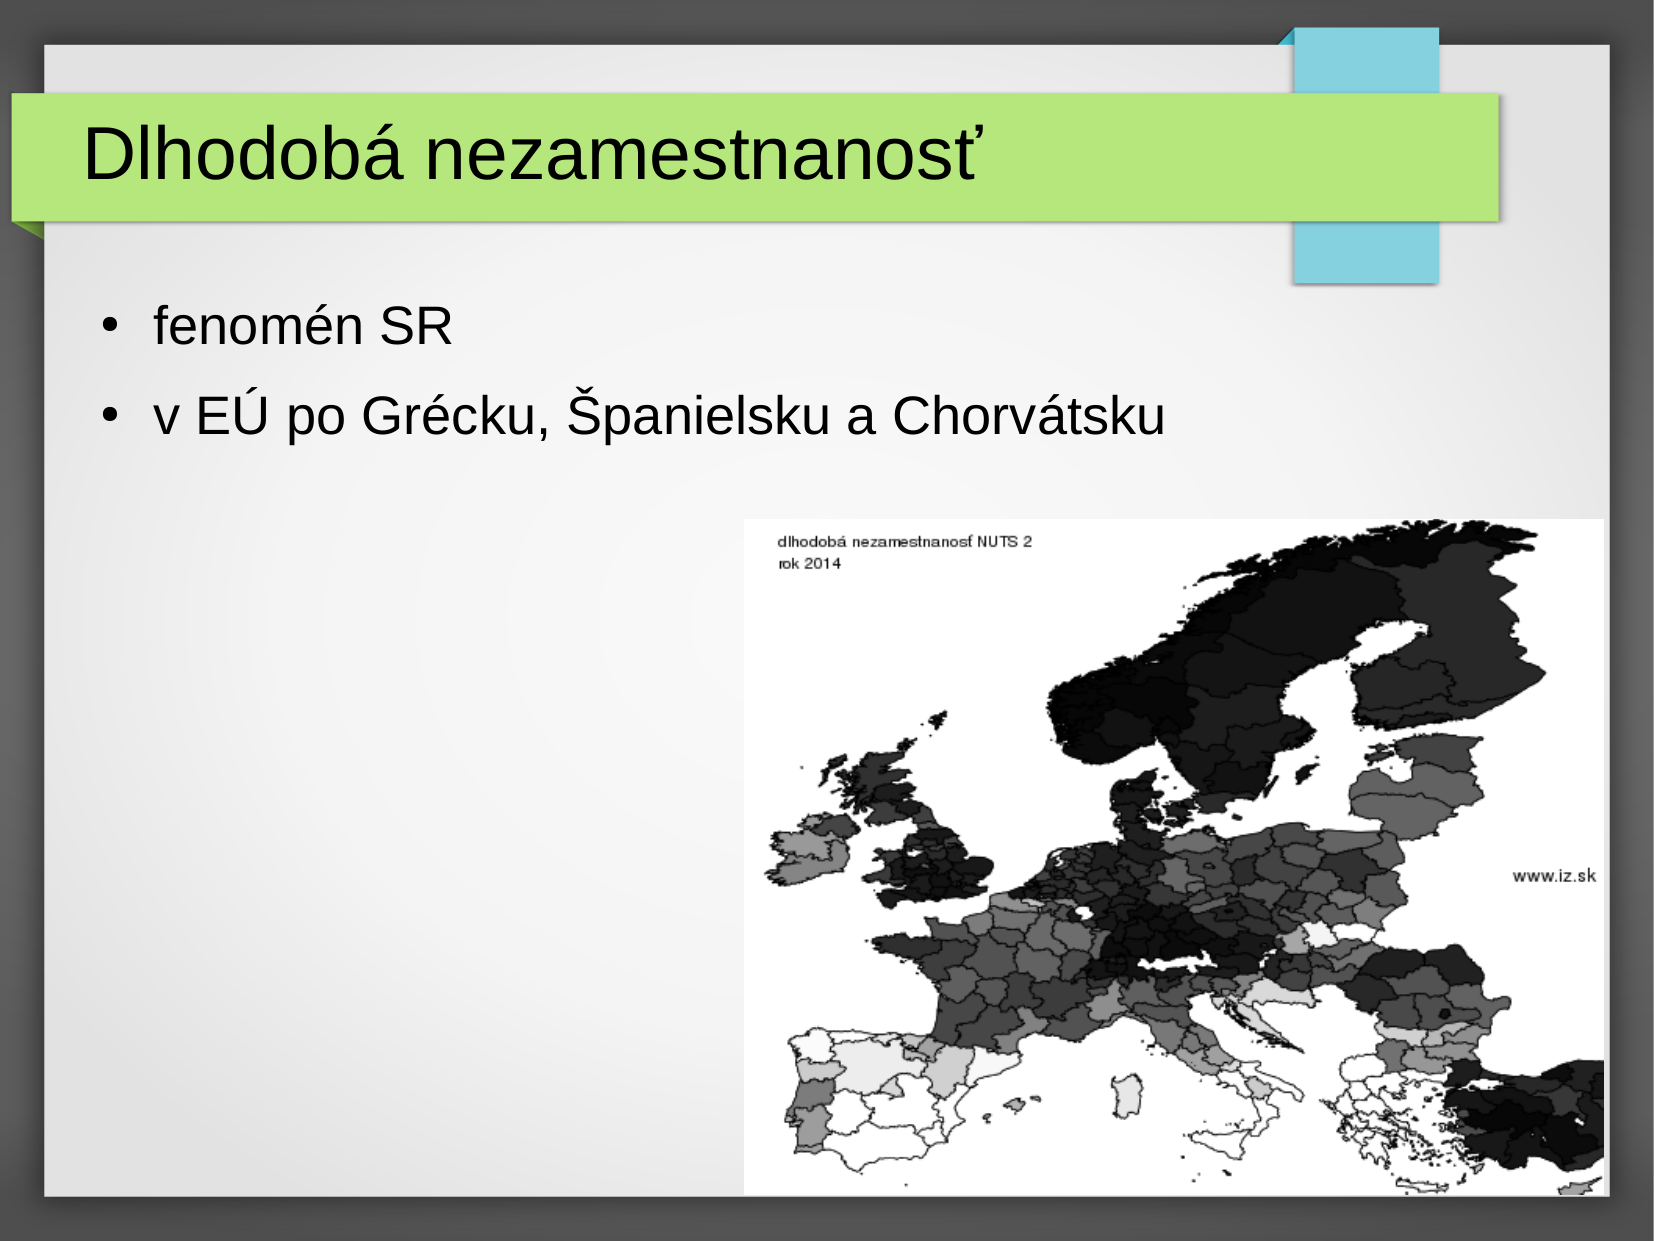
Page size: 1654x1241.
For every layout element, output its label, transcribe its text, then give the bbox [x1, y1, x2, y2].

picture [0, 0, 1654, 1241]
title Dlhodobá nezamestnanosť [82, 94, 1264, 213]
list fenomén SR v EÚ po Grécku, Španielsku a Chorvátsku [82, 295, 1571, 1015]
